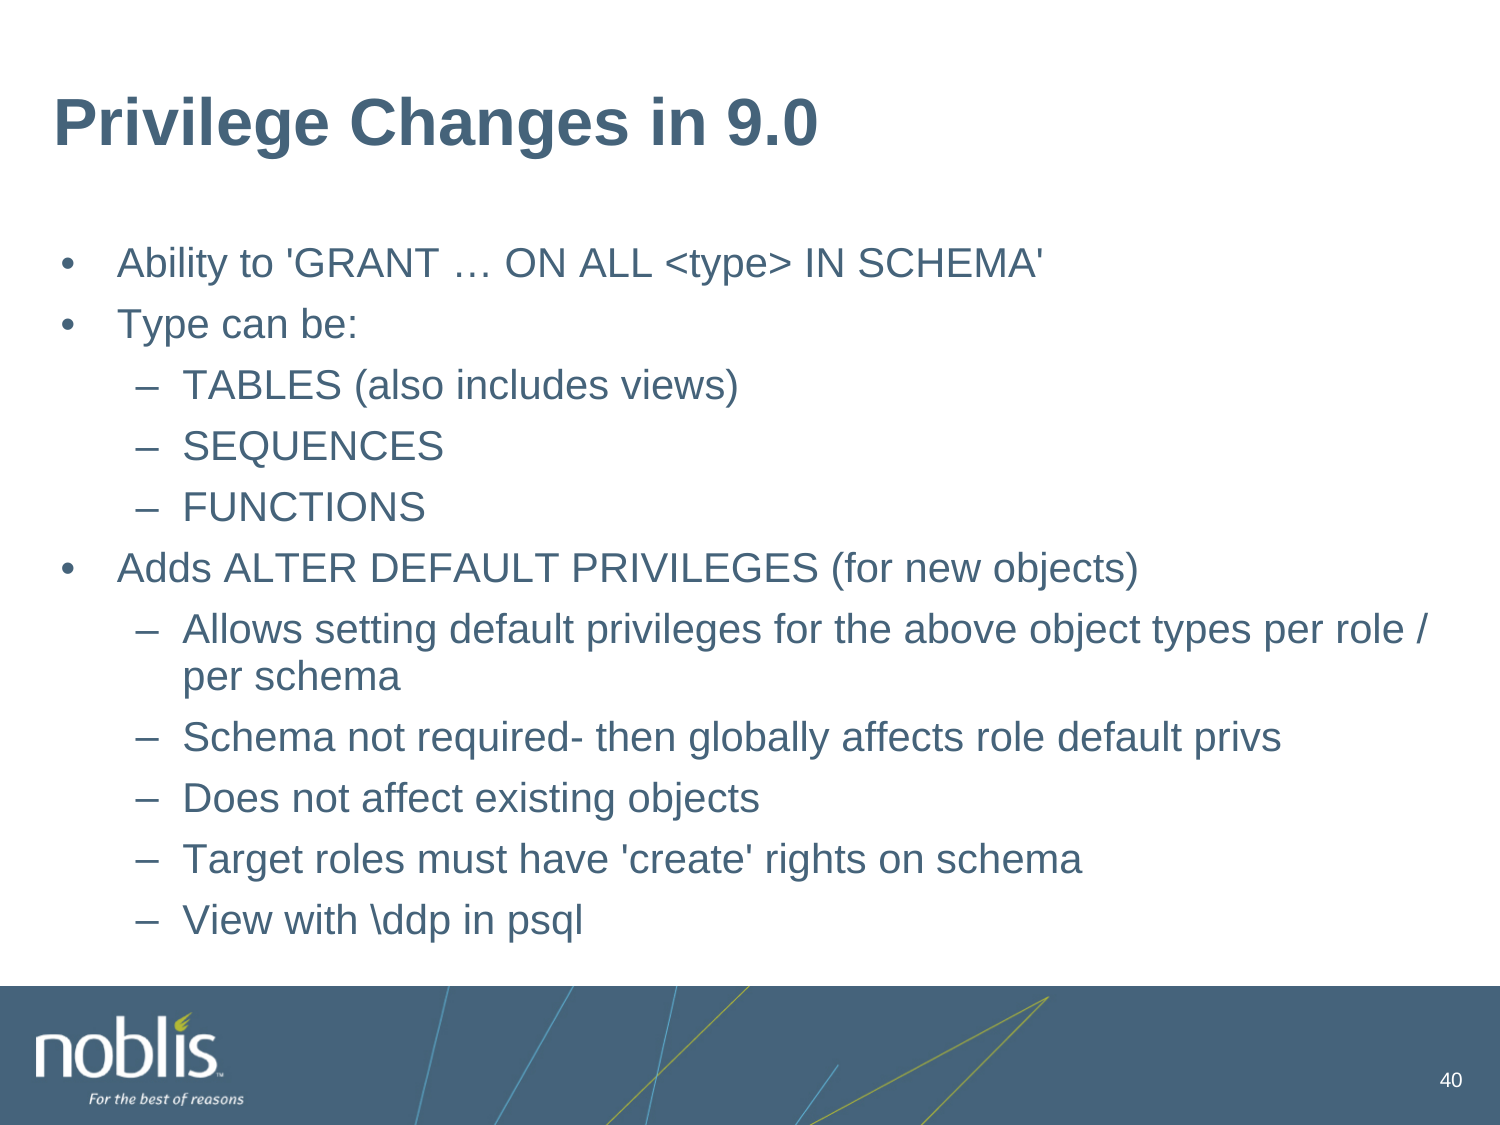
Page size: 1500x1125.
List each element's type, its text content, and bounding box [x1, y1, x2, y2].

title Privilege Changes in 9.0 [53, 38, 1438, 211]
list Ability to 'GRANT … ON ALL <type> IN SCHEMA' Type can be: TABLES (also includes views) SEQUENCES FUNCTIONS Adds ALTER DEFAULT PRIVILEGES (for new objects) Allows setting default privileges for the above object types per role / per schema Schema not required- then globally affects role default privs Does not affect existing objects Target roles must have 'create' rights on schema View with \ddp in psql [60, 239, 1437, 968]
picture [0, 986, 1500, 1125]
